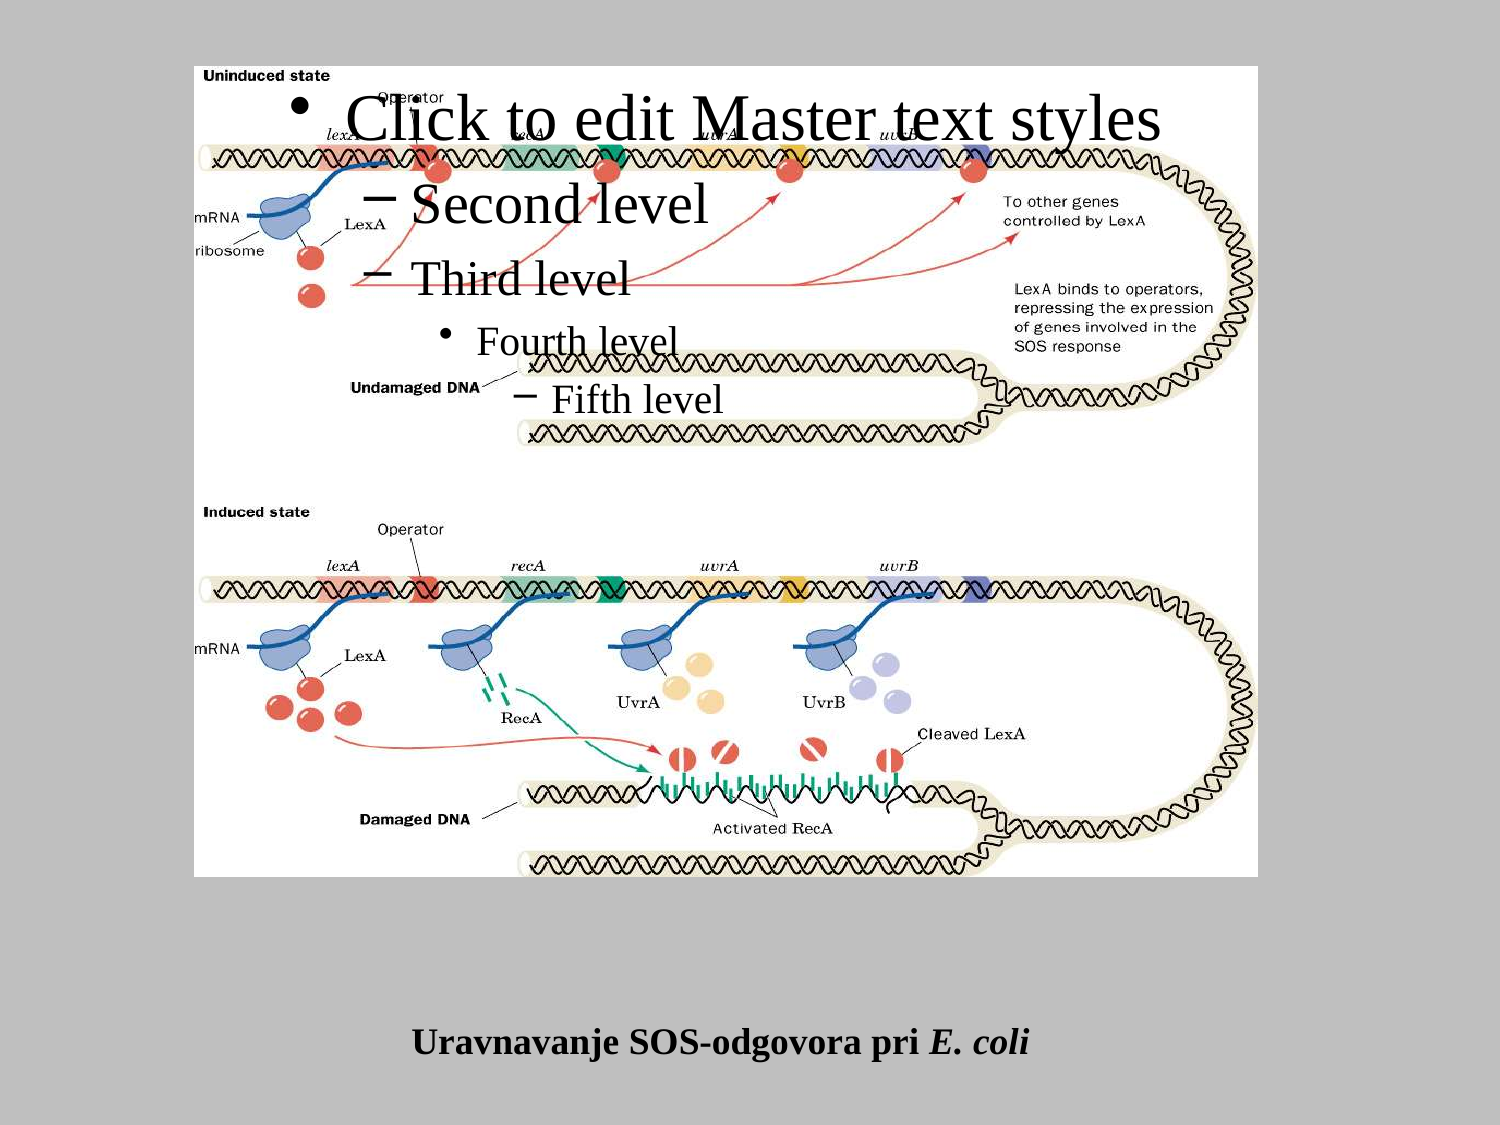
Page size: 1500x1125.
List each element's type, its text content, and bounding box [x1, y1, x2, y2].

picture [194, 66, 1258, 877]
title Uravnavanje SOS-odgovora pri E. coli [348, 999, 1093, 1079]
